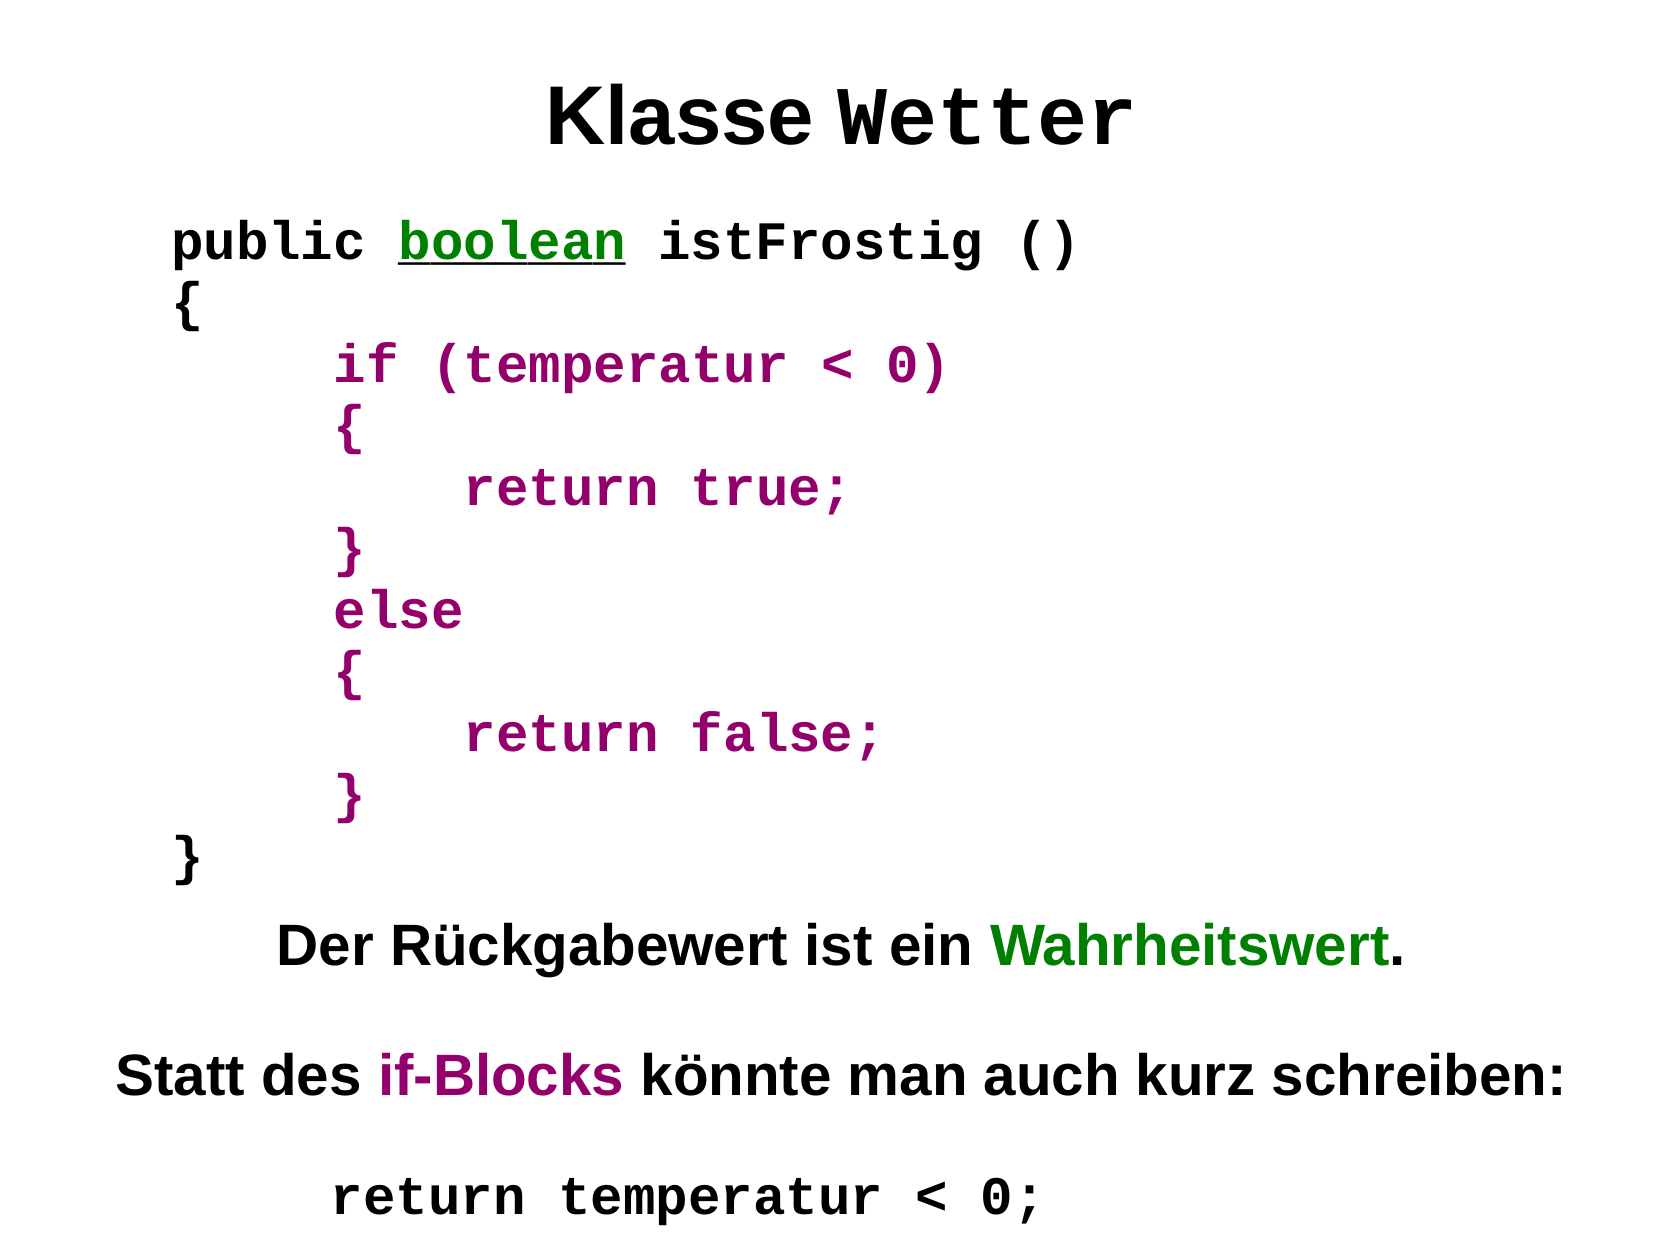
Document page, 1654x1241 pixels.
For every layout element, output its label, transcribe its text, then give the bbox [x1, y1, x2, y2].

text_box Klasse Wetter [88, 62, 1595, 178]
text_box Der Rückgabewert ist ein Wahrheitswert. Statt des if-Blocks könnte man auch kurz schreiben: return temperatur < 0; [88, 905, 1595, 1241]
text_box boolean [59, 206, 1625, 902]
